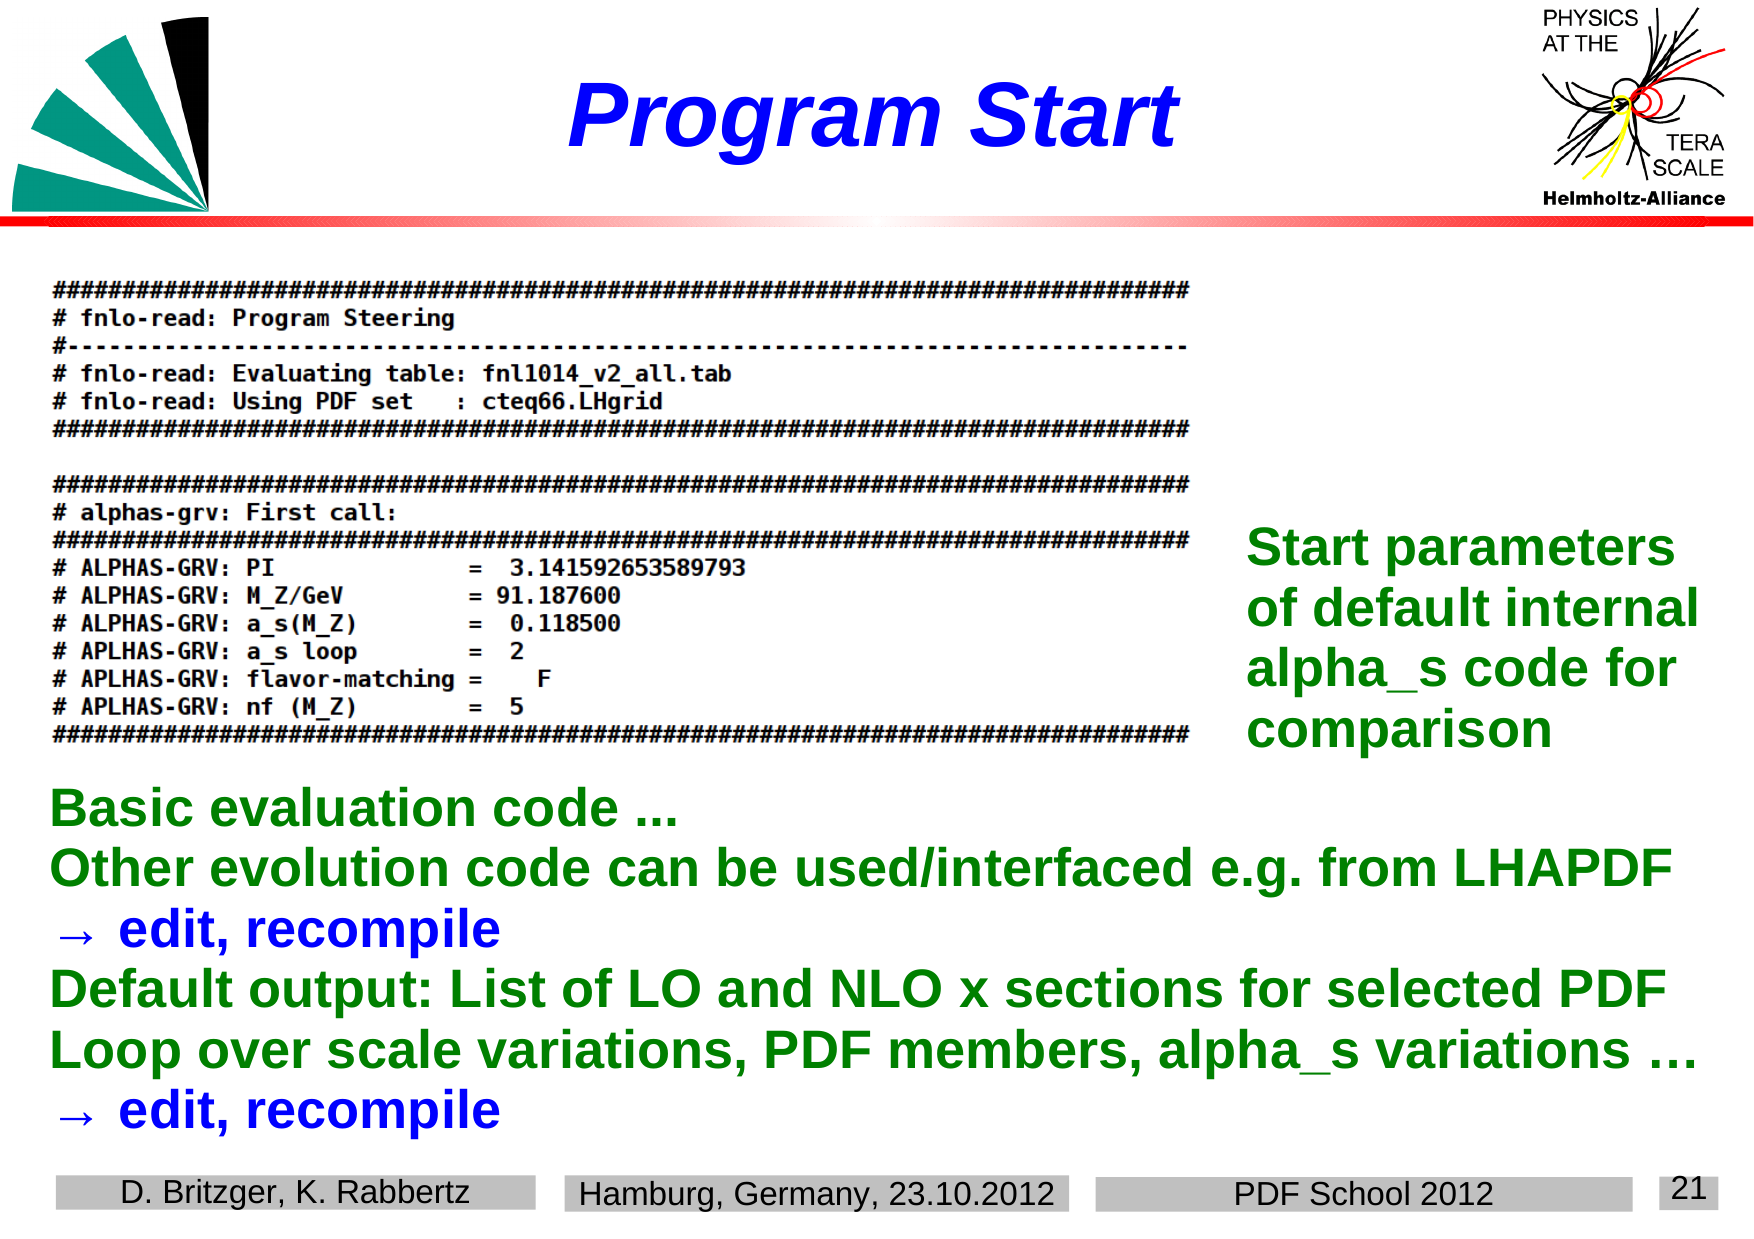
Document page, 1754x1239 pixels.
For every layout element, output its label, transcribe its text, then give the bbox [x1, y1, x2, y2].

picture [12, 17, 209, 214]
picture [1524, 0, 1742, 216]
text_box Start parameters of default internal alpha_s code for comparison [1234, 510, 1714, 765]
title Program Start [220, 22, 1525, 207]
picture [48, 274, 1201, 753]
text_box Basic evaluation code ... Other evolution code can be used/interfaced e.g. from LHAPDF → edit, recompile Default output: List of LO and NLO x sections for selected PDF Loop over scale variations, PDF members, alpha_s variations … → edit, recompile [37, 771, 1716, 1147]
